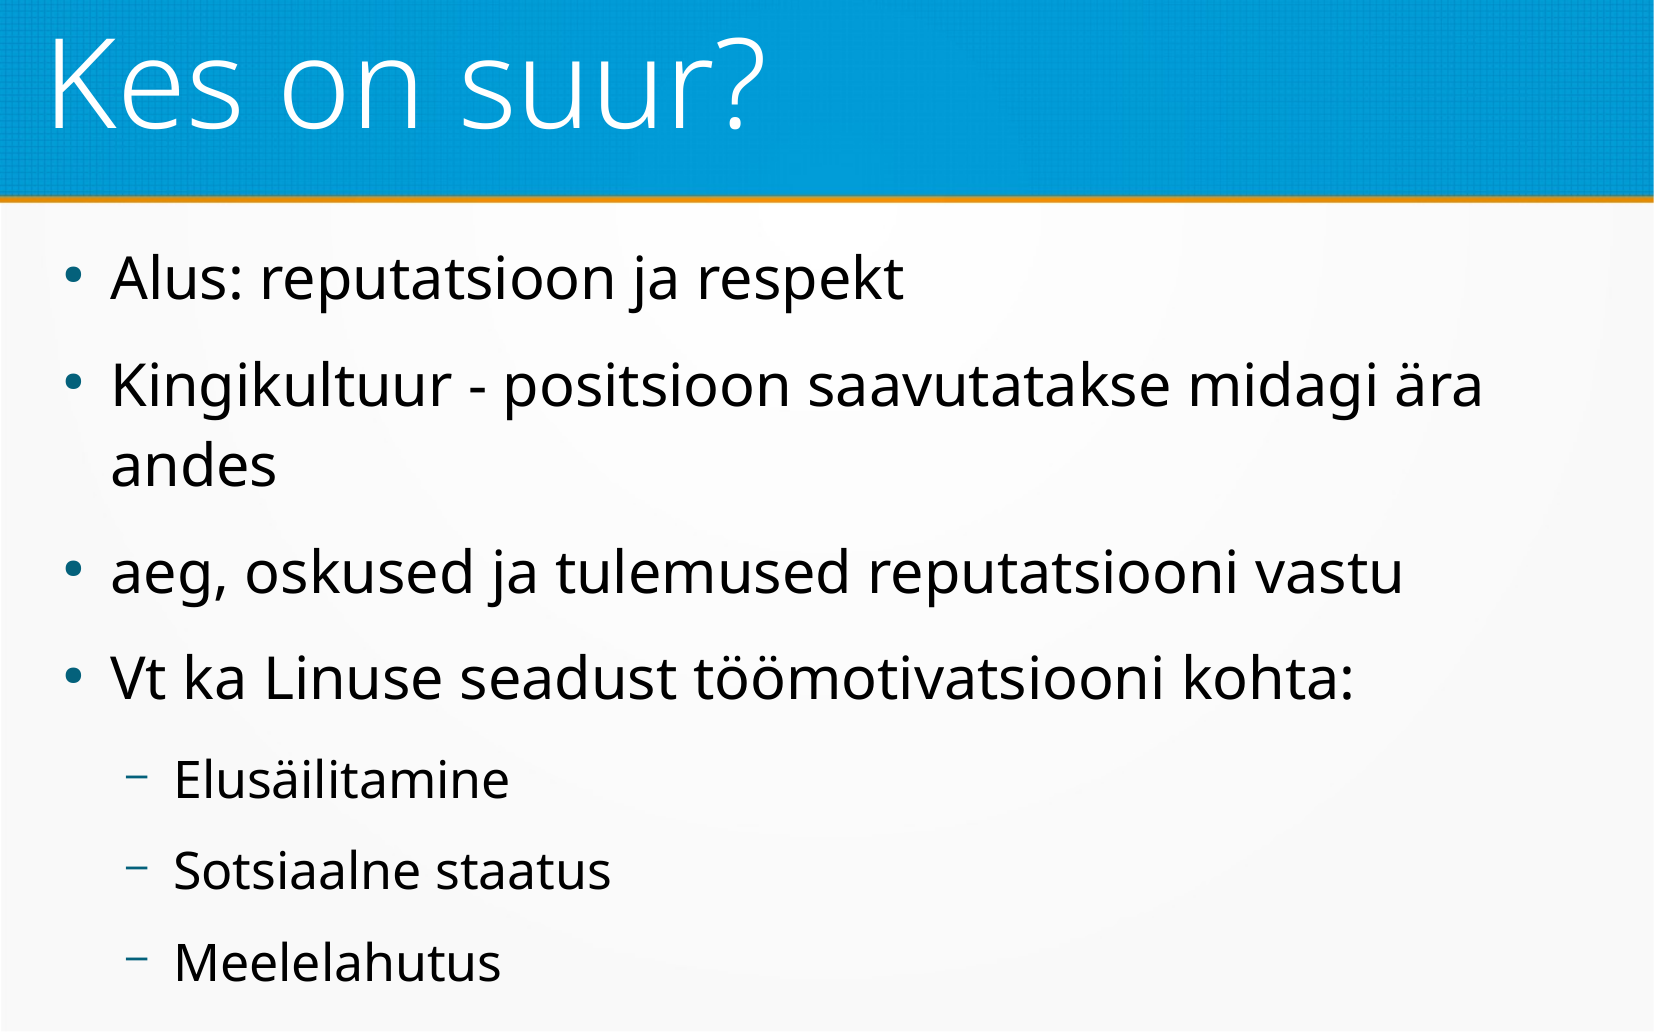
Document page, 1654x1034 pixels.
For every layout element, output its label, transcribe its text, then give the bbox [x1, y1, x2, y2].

title Kes on suur? [43, 0, 1619, 166]
picture [0, 195, 1654, 1034]
list Alus: reputatsioon ja respekt Kingikultuur - positsioon saavutatakse midagi ära andes aeg, oskused ja tulemused reputatsiooni vastu Vt ka Linuse seadust töömotivatsiooni kohta: Elusäilitamine Sotsiaalne staatus Meelelahutus [47, 236, 1607, 1002]
